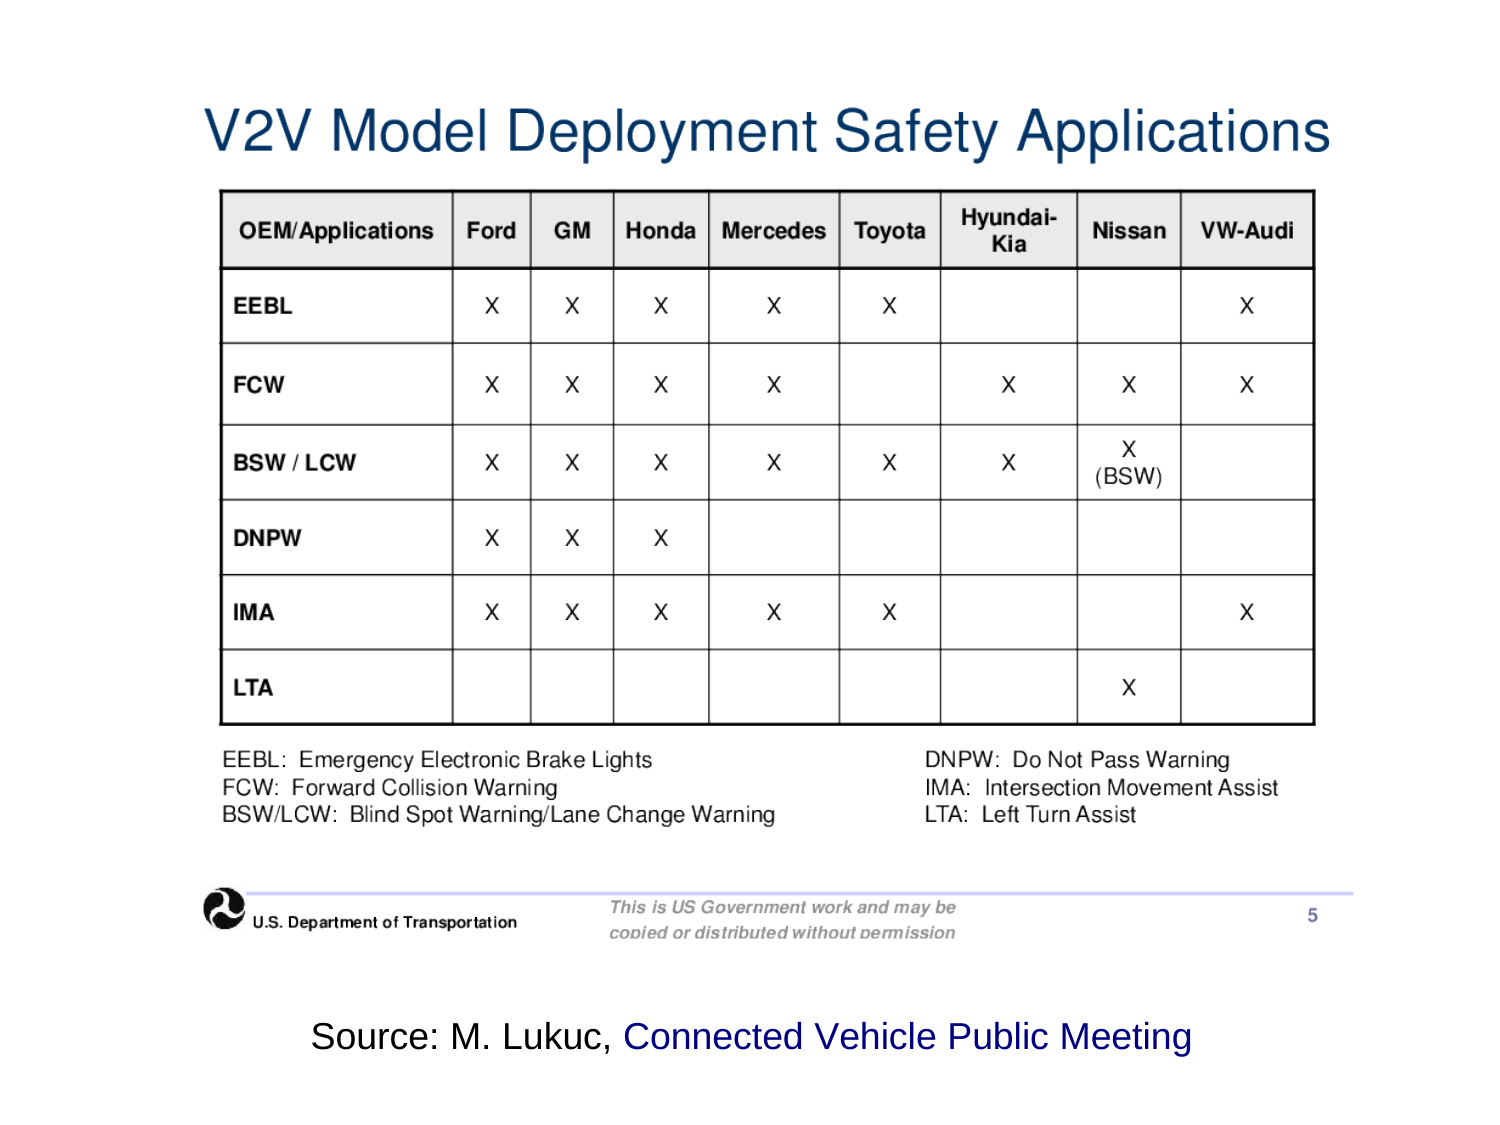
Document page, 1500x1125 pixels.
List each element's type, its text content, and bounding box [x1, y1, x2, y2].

text_box Source: M. Lukuc, Connected Vehicle Public Meeting [295, 1008, 1205, 1066]
picture [177, 78, 1378, 979]
